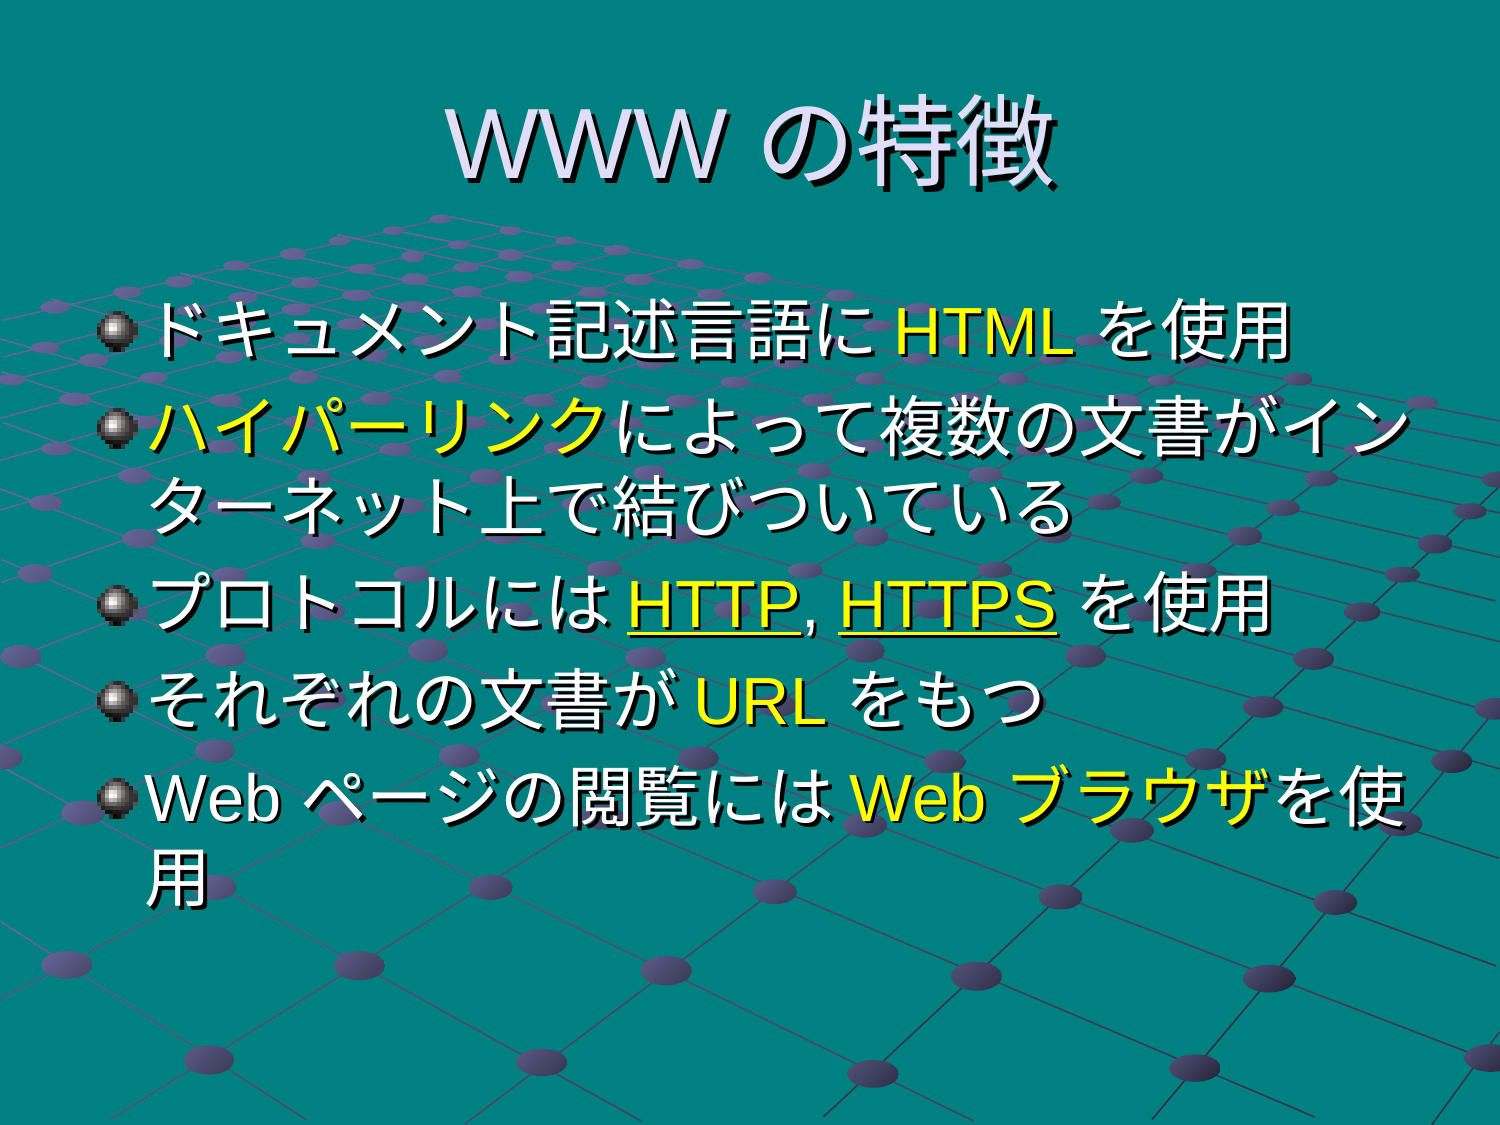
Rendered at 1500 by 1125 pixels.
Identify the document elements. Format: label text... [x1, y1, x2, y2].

picture [89, 770, 138, 819]
text_box WWW の特徴 [75, 45, 1426, 233]
text_box ドキュメント記述言語に HTML を使用 ハイパーリンクによって複数の文書がインターネット上で結びついている プロトコルには HTTP, HTTPS を使用 それぞれの文書が URL をもつ Web ページの閲覧には Web ブラウザを使用 [75, 280, 1447, 1025]
picture [89, 673, 138, 722]
picture [89, 400, 138, 449]
picture [89, 303, 138, 352]
picture [89, 577, 138, 626]
